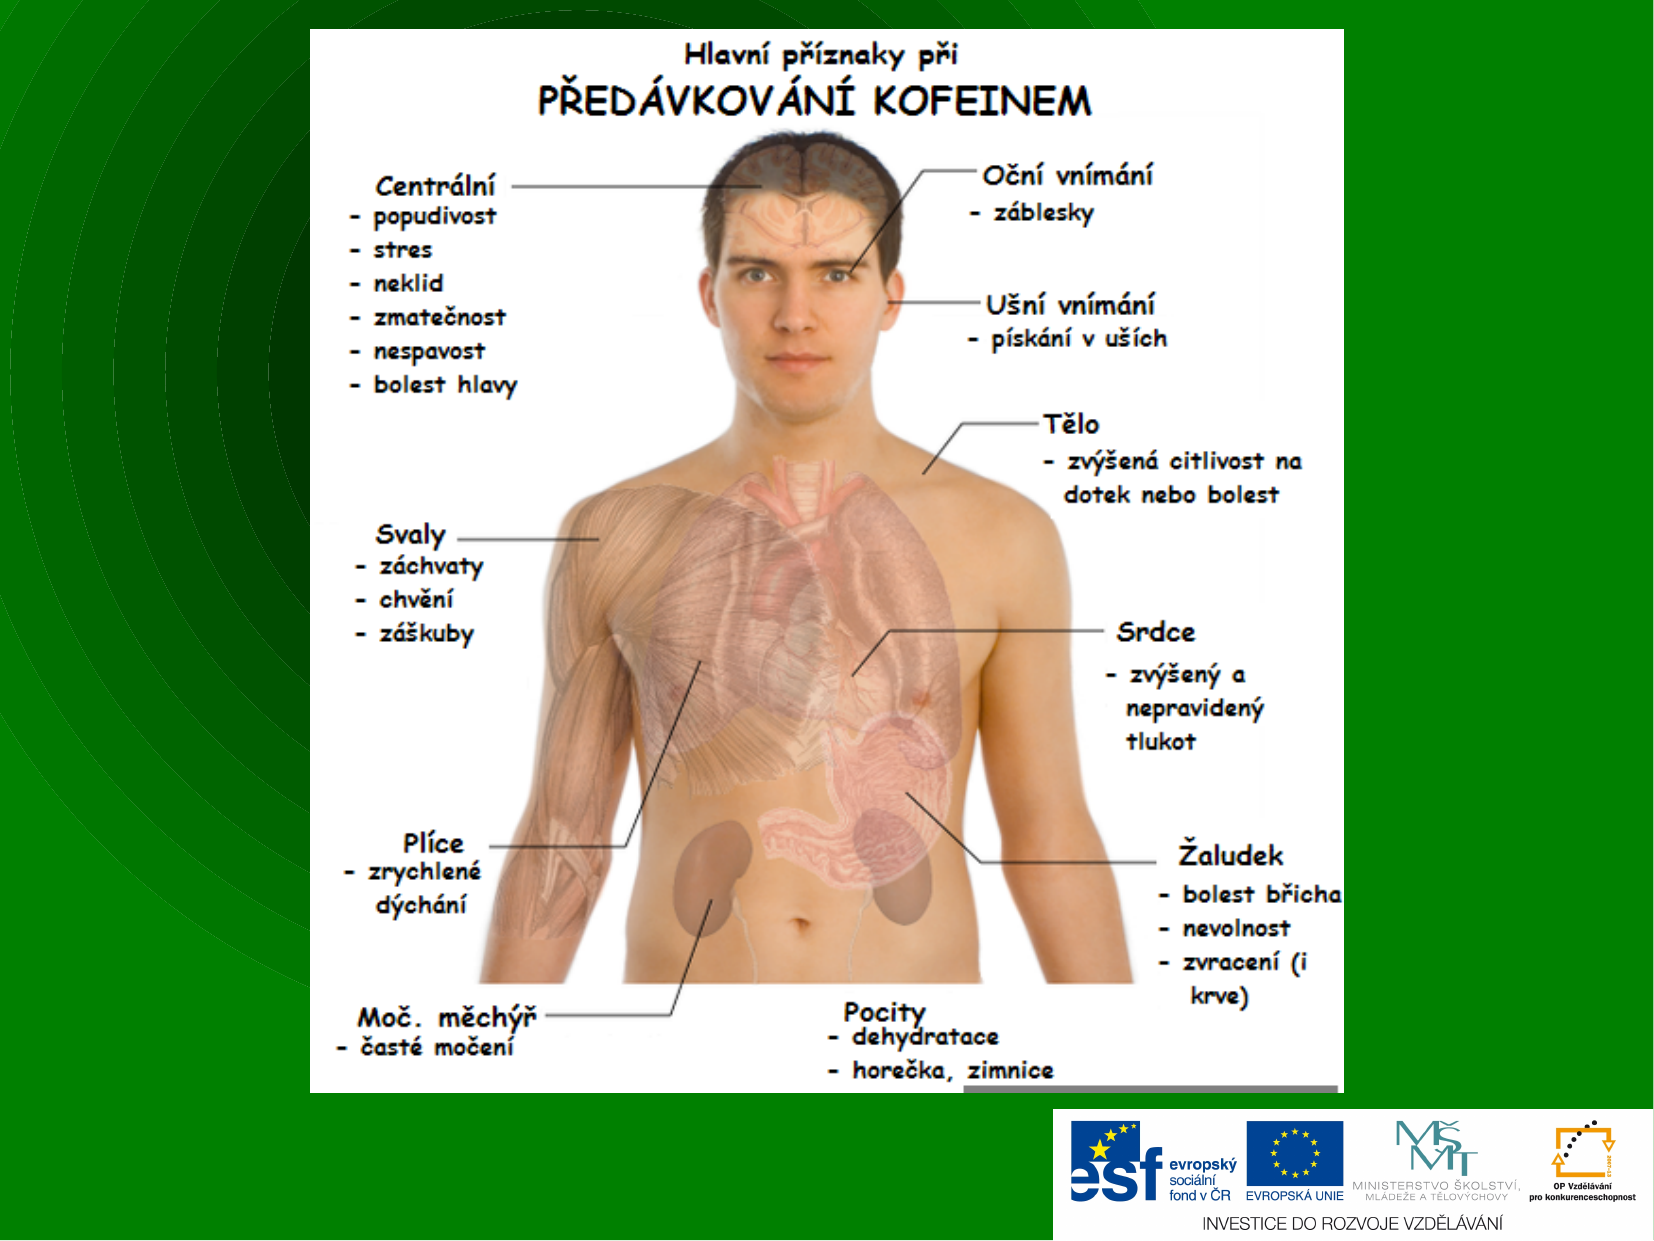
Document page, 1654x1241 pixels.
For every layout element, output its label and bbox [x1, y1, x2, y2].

picture [1053, 1109, 1654, 1241]
picture [310, 29, 1344, 1093]
